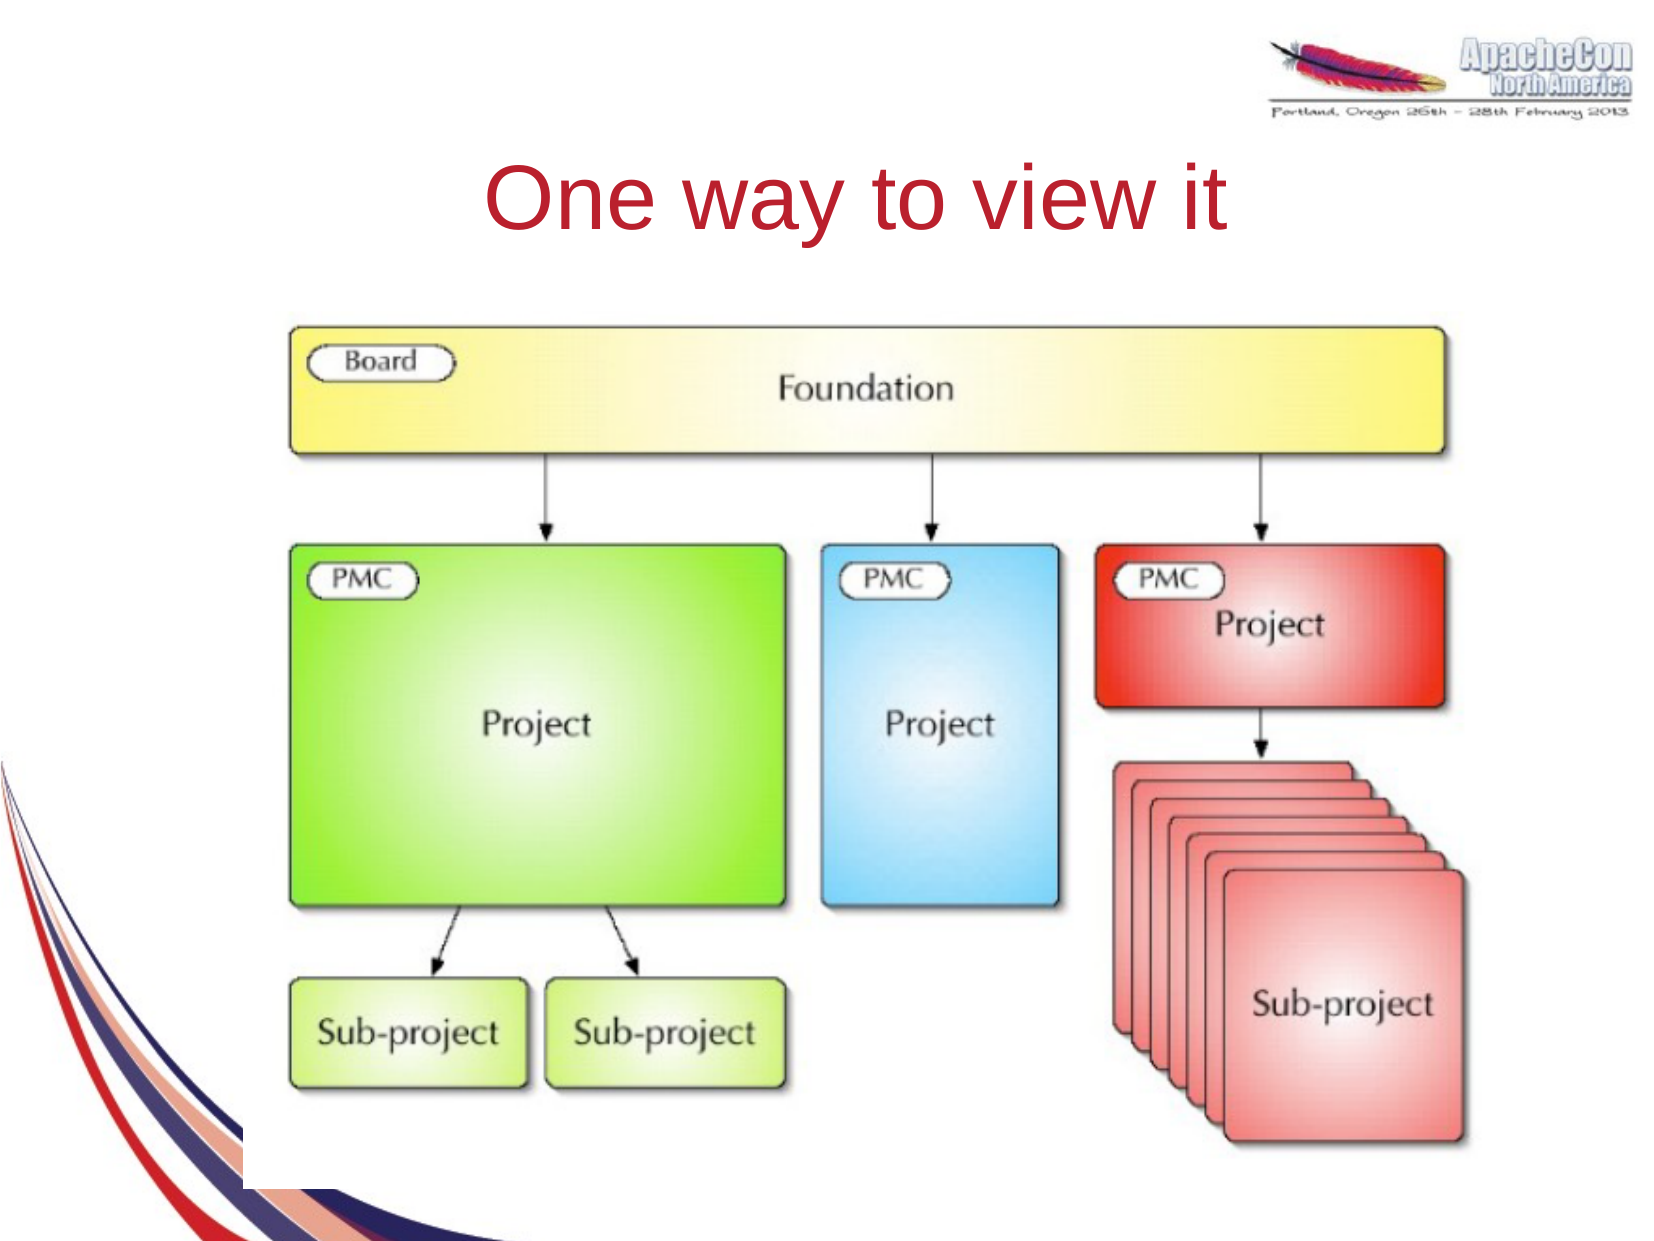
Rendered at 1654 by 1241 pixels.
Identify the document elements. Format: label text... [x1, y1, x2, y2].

title One way to view it [177, 141, 1536, 254]
picture [0, 0, 1654, 1241]
